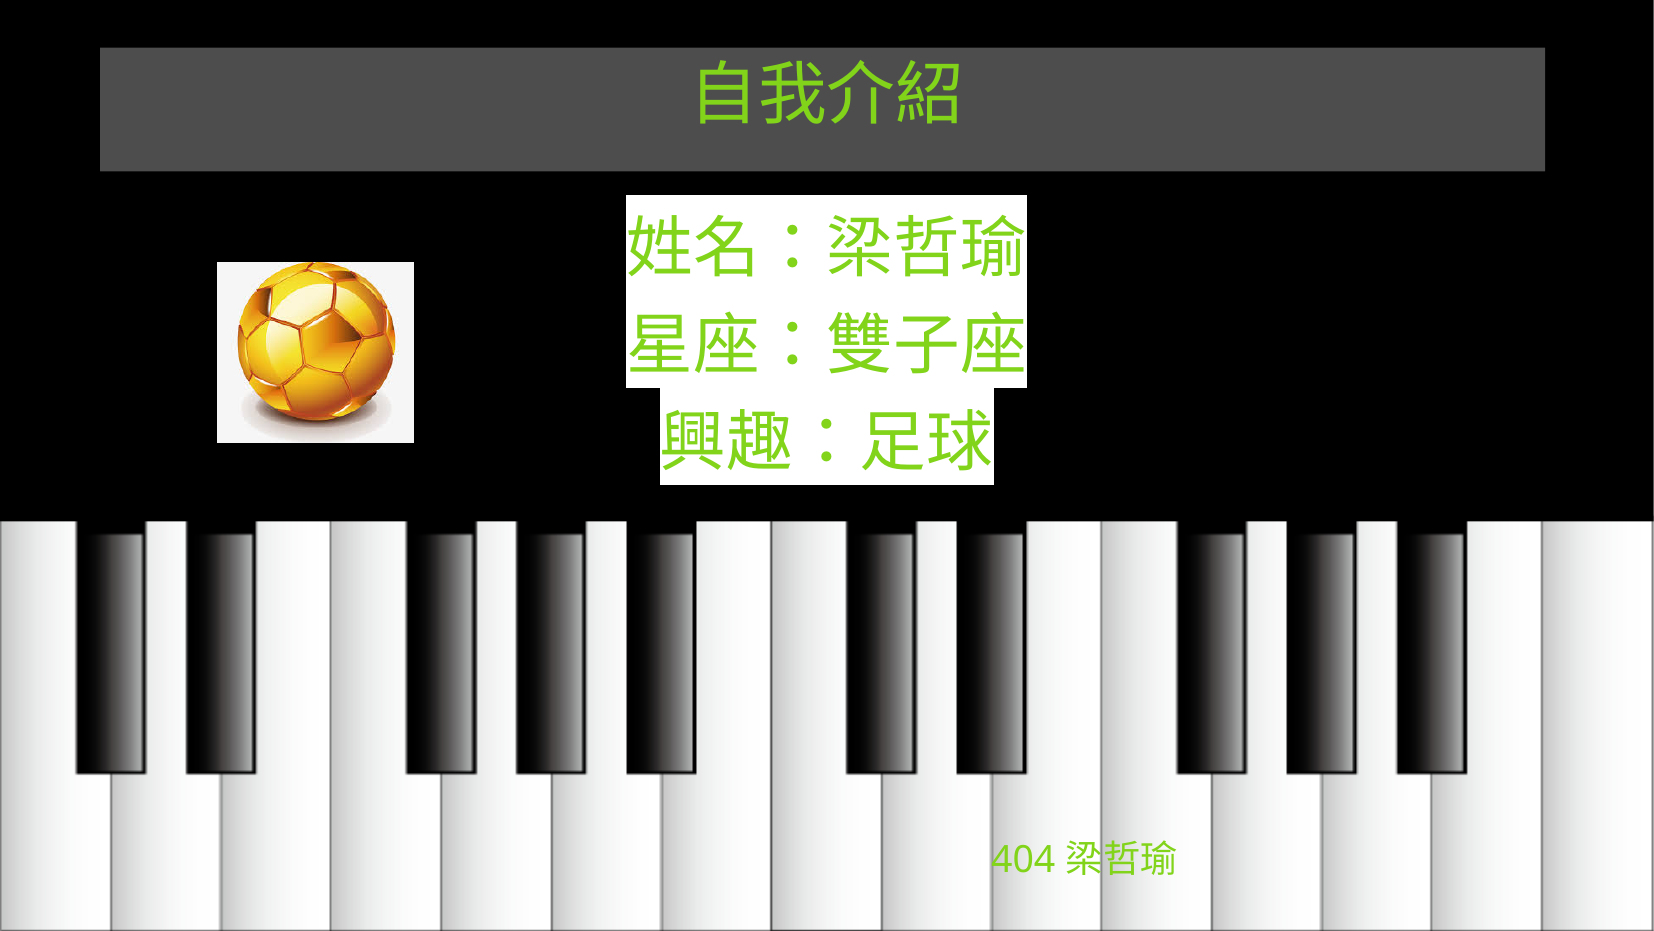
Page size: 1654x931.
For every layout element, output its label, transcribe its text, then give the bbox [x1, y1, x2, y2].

picture [0, 522, 1654, 931]
subtitle 姓名：梁哲瑜 星座：雙子座 興趣：足球 [0, 177, 1654, 502]
picture [217, 262, 414, 443]
text_box 404梁哲瑜 [976, 821, 1228, 874]
title 自我介紹 [0, 0, 1654, 177]
